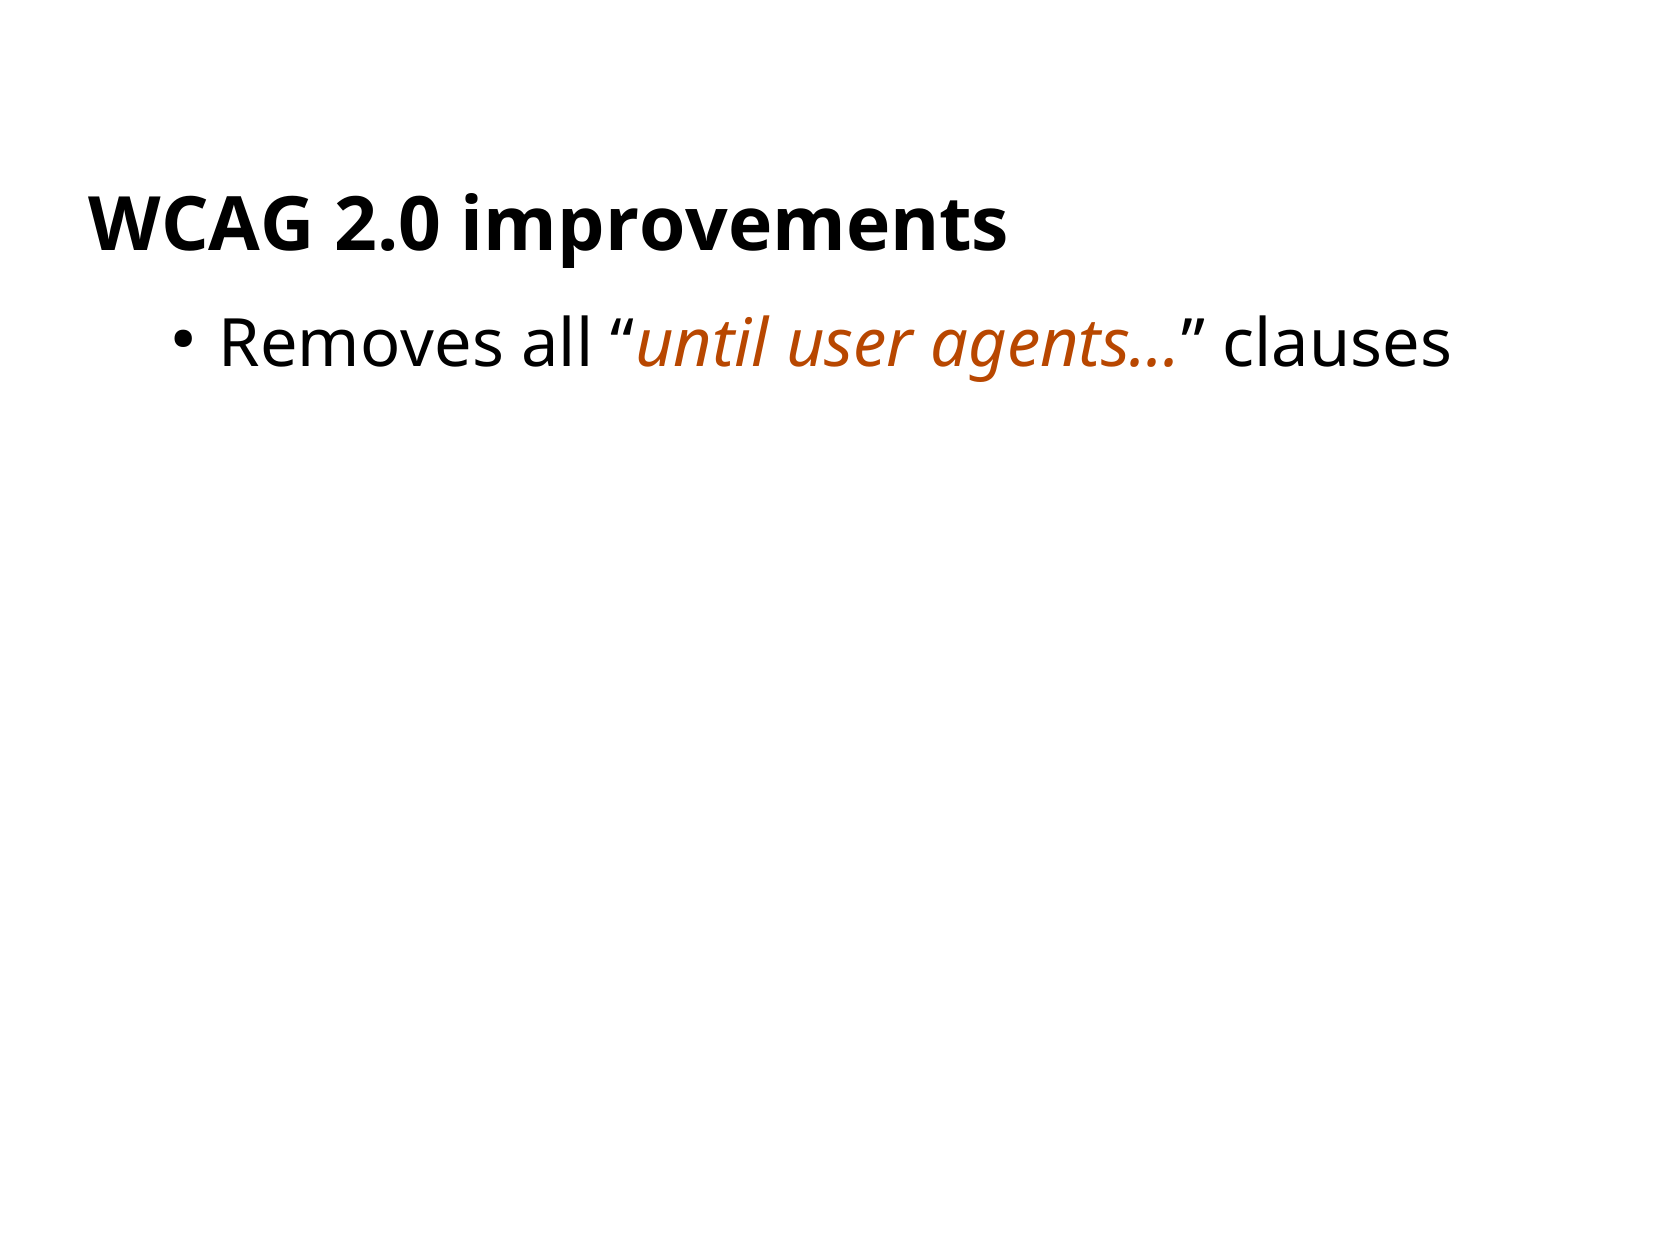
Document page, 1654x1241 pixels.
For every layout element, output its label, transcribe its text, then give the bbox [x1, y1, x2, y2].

list Removes all “until user agents...” clauses [88, 295, 1565, 1137]
title WCAG 2.0 improvements [88, 176, 1565, 267]
